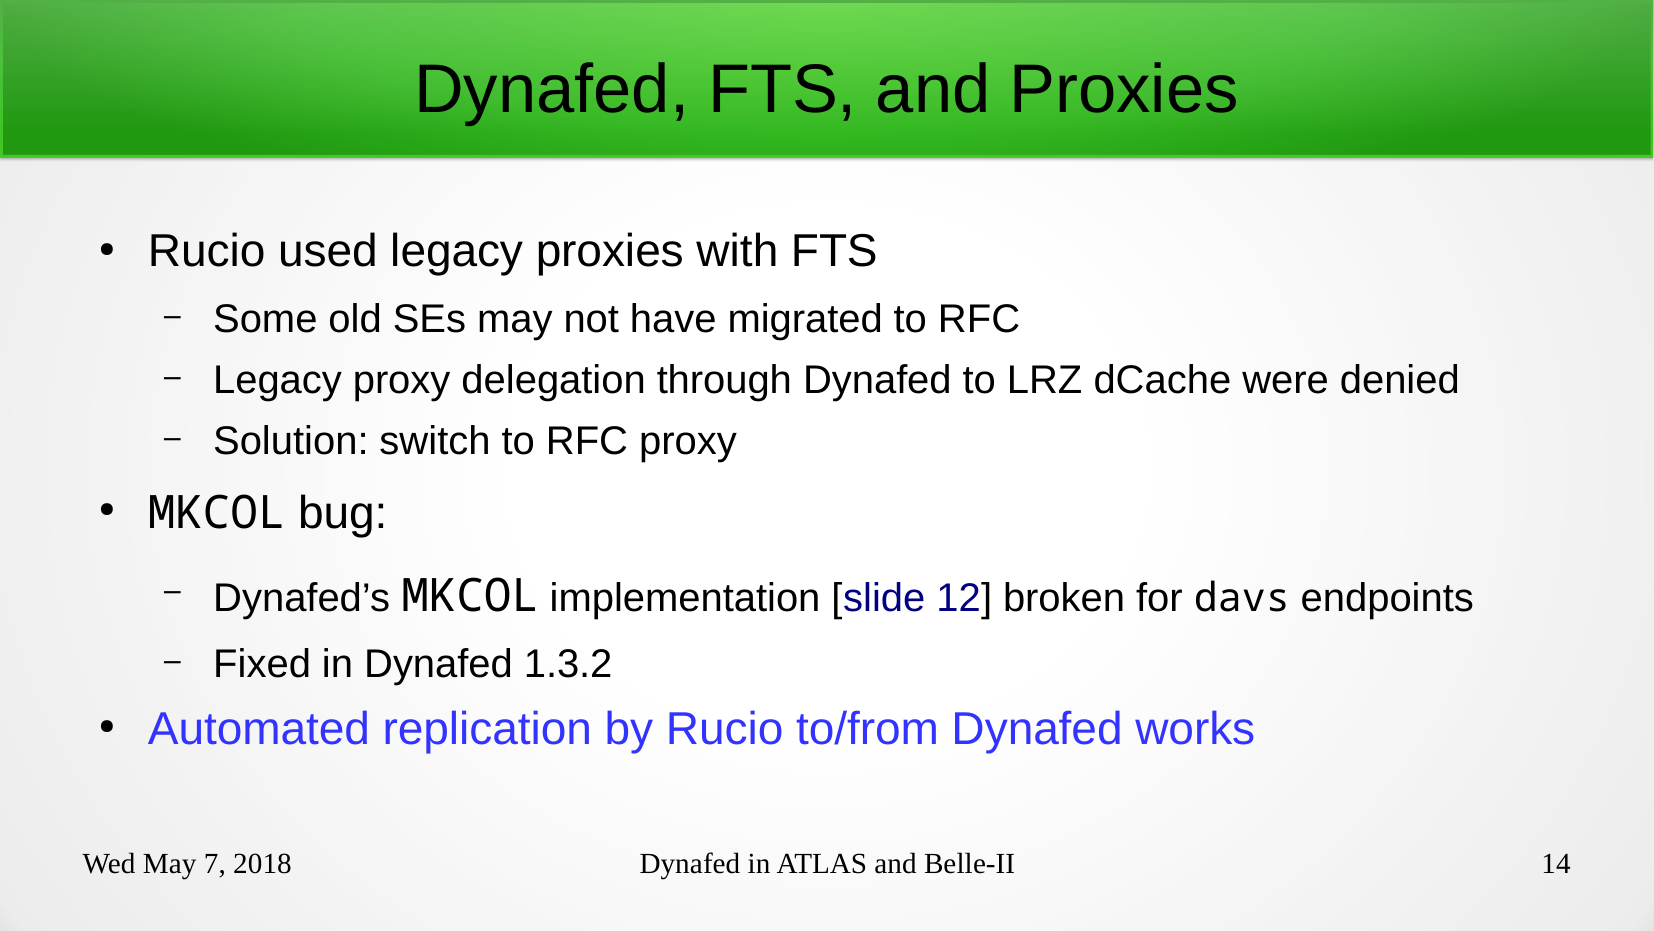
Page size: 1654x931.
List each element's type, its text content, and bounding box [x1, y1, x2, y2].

list Rucio used legacy proxies with FTS Some old SEs may not have migrated to RFC Legacy proxy delegation through Dynafed to LRZ dCache were denied Solution: switch to RFC proxy MKCOL bug: Dynafed’s MKCOL implementation [slide 12] broken for davs endpoints Fixed in Dynafed 1.3.2 Automated replication by Rucio to/from Dynafed works [82, 224, 1571, 764]
title Dynafed, FTS, and Proxies [82, 35, 1571, 142]
